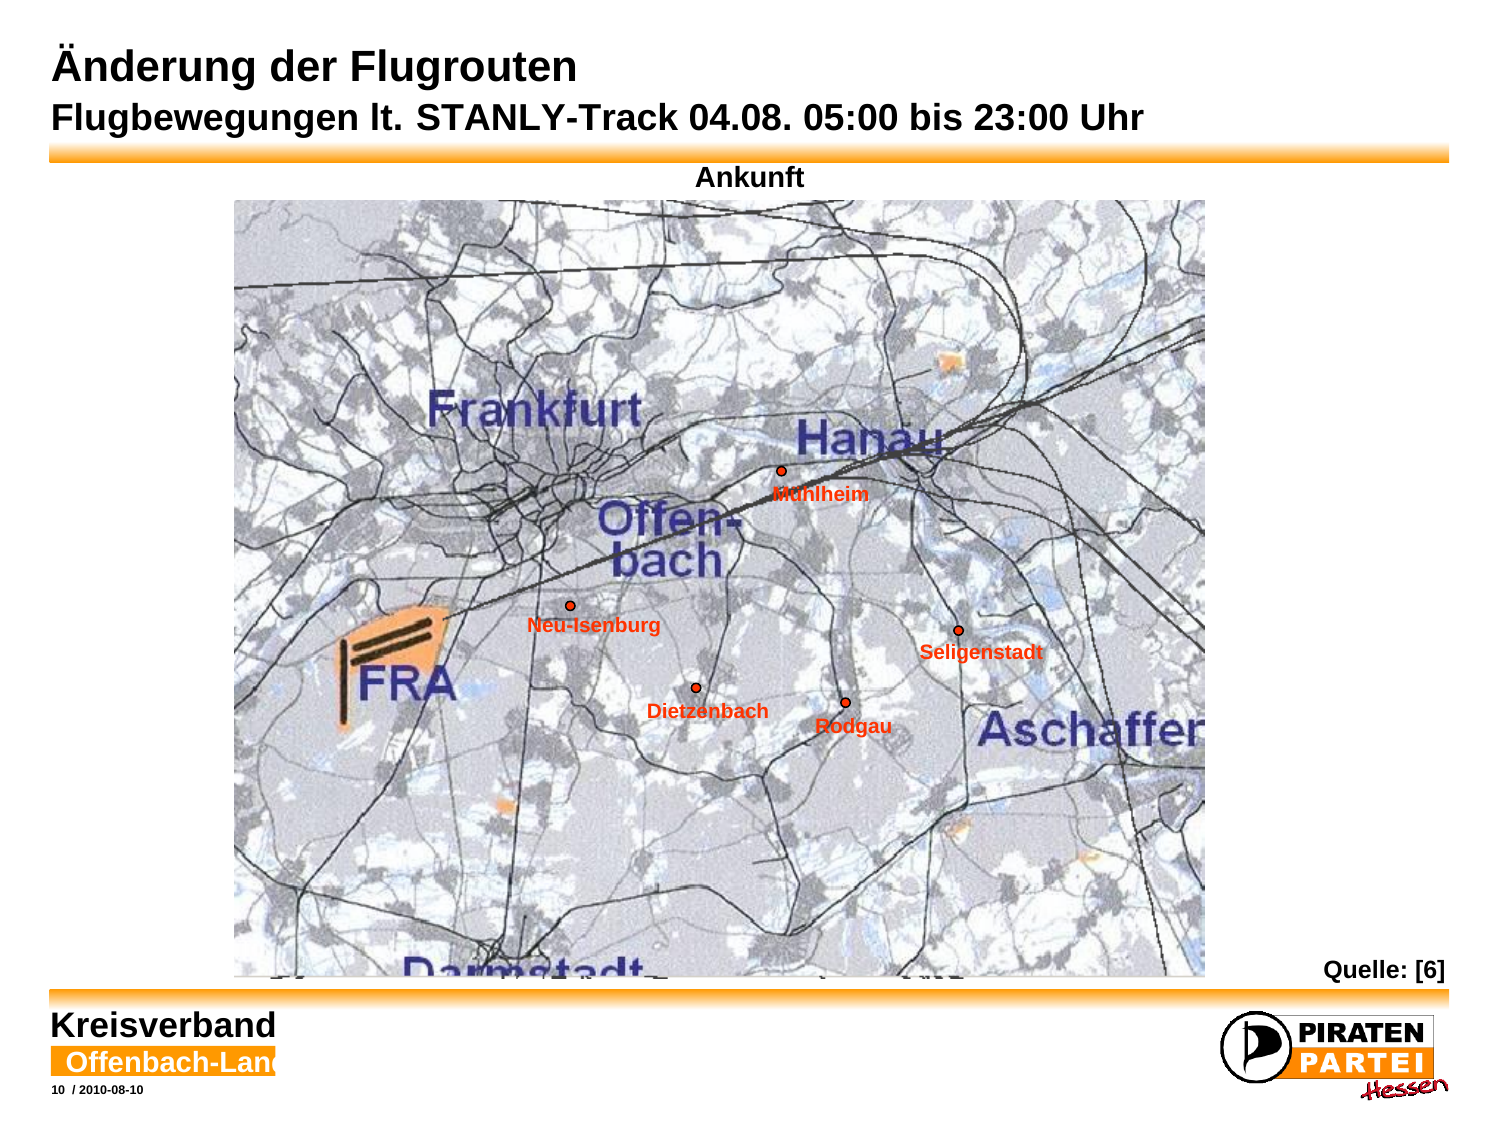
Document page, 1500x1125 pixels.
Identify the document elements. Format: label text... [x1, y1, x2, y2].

text_box Ankunft [680, 150, 820, 202]
text_box [953, 626, 964, 631]
text_box Quelle: [6] [1308, 945, 1461, 992]
text_box Neu-Isenburg [512, 604, 676, 645]
text_box [691, 683, 701, 689]
title Änderung der Flugrouten Flugbewegungen lt. STANLY-Track 04.08. 05:00 bis 23:00 Uhr [50, 35, 1450, 141]
text_box [776, 466, 787, 473]
text_box [840, 698, 851, 705]
text_box Dietzenbach [632, 689, 785, 731]
text_box Rodgau [800, 705, 908, 746]
text_box Mühlheim [757, 473, 885, 514]
text_box Seligenstadt [904, 631, 1059, 672]
picture [234, 200, 1205, 979]
text_box [565, 601, 576, 611]
